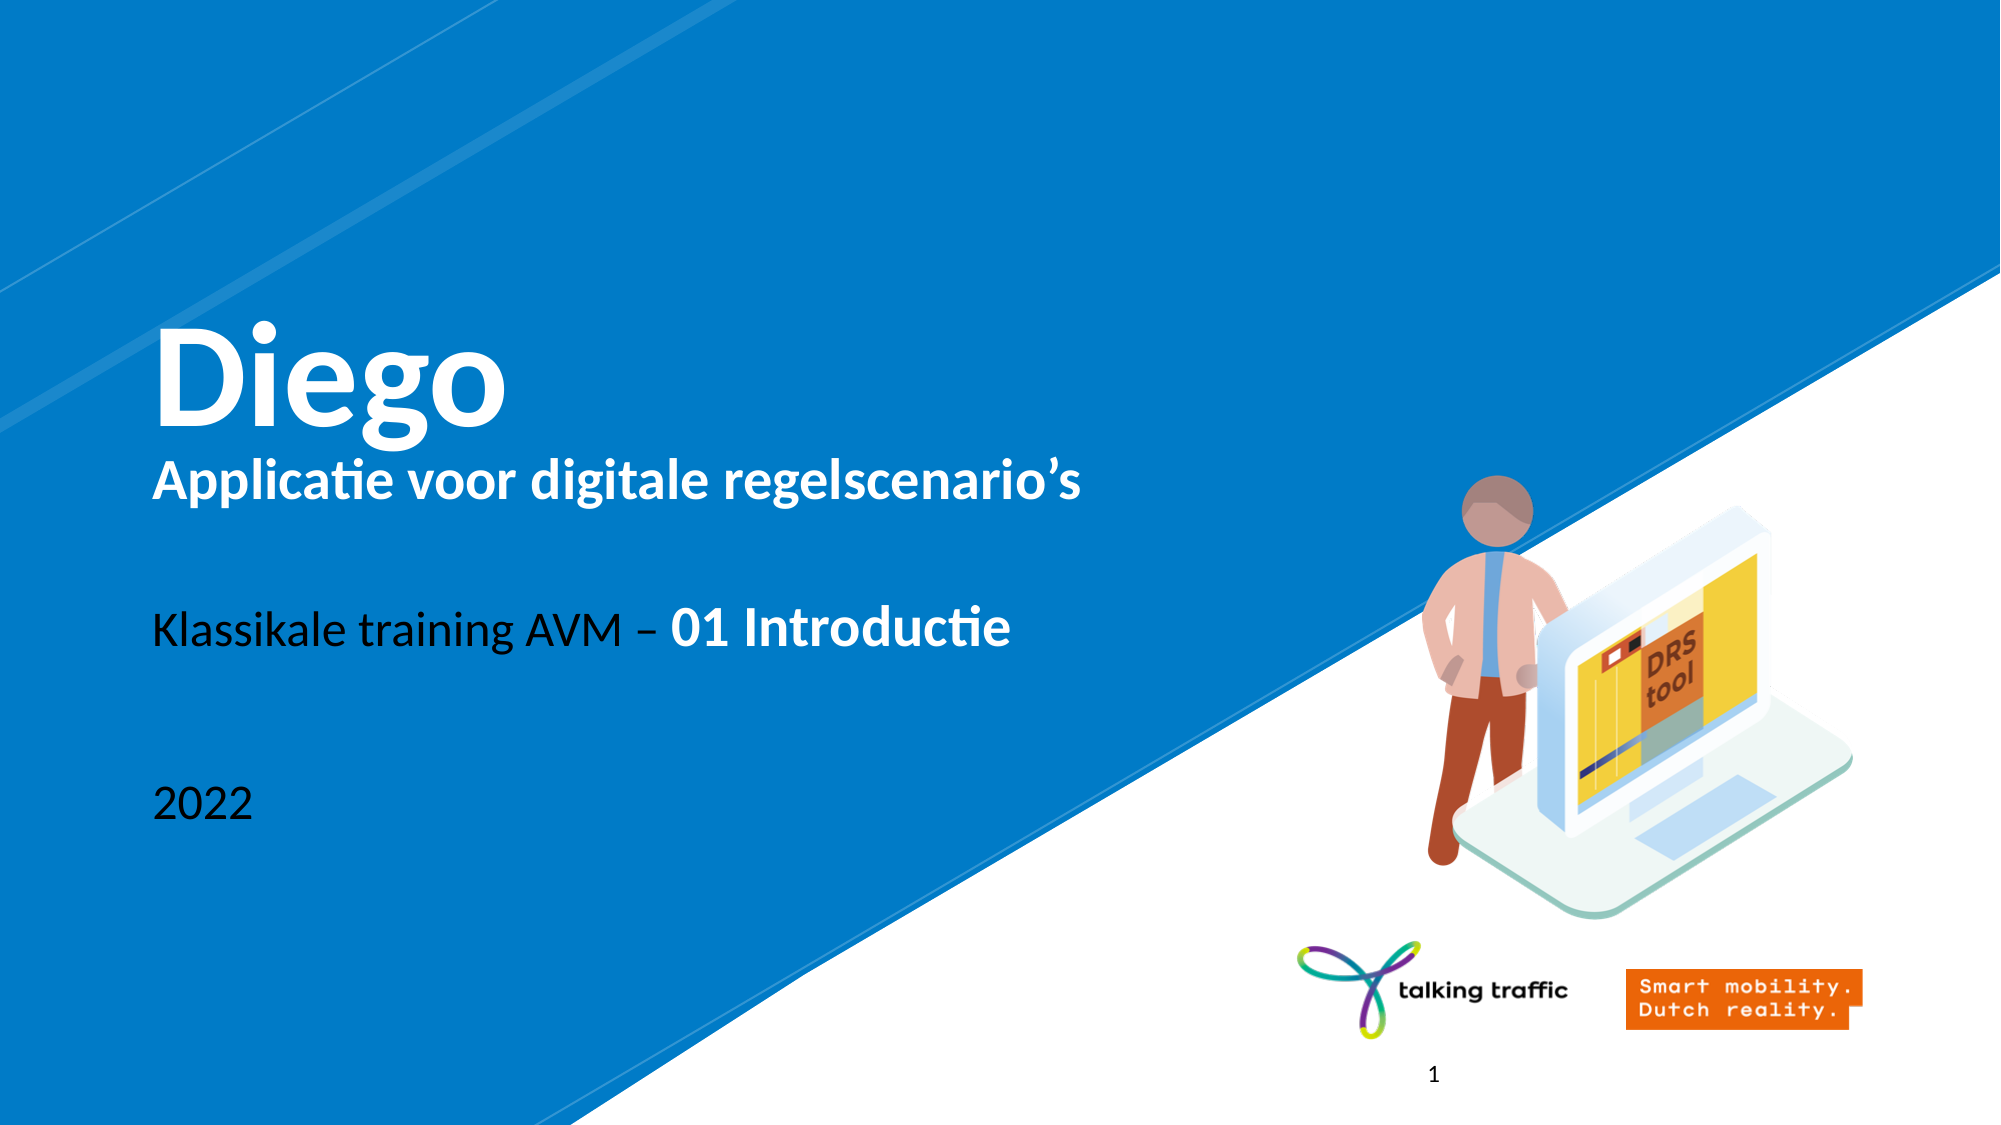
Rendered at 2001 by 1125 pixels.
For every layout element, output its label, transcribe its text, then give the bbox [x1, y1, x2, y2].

title Diego Applicatie voor digitale regelscenario’s [137, 184, 1685, 519]
text_box 1 [1412, 1042, 1863, 1103]
subtitle Klassikale training AVM – 01 Introductie 2022 [137, 568, 1638, 957]
